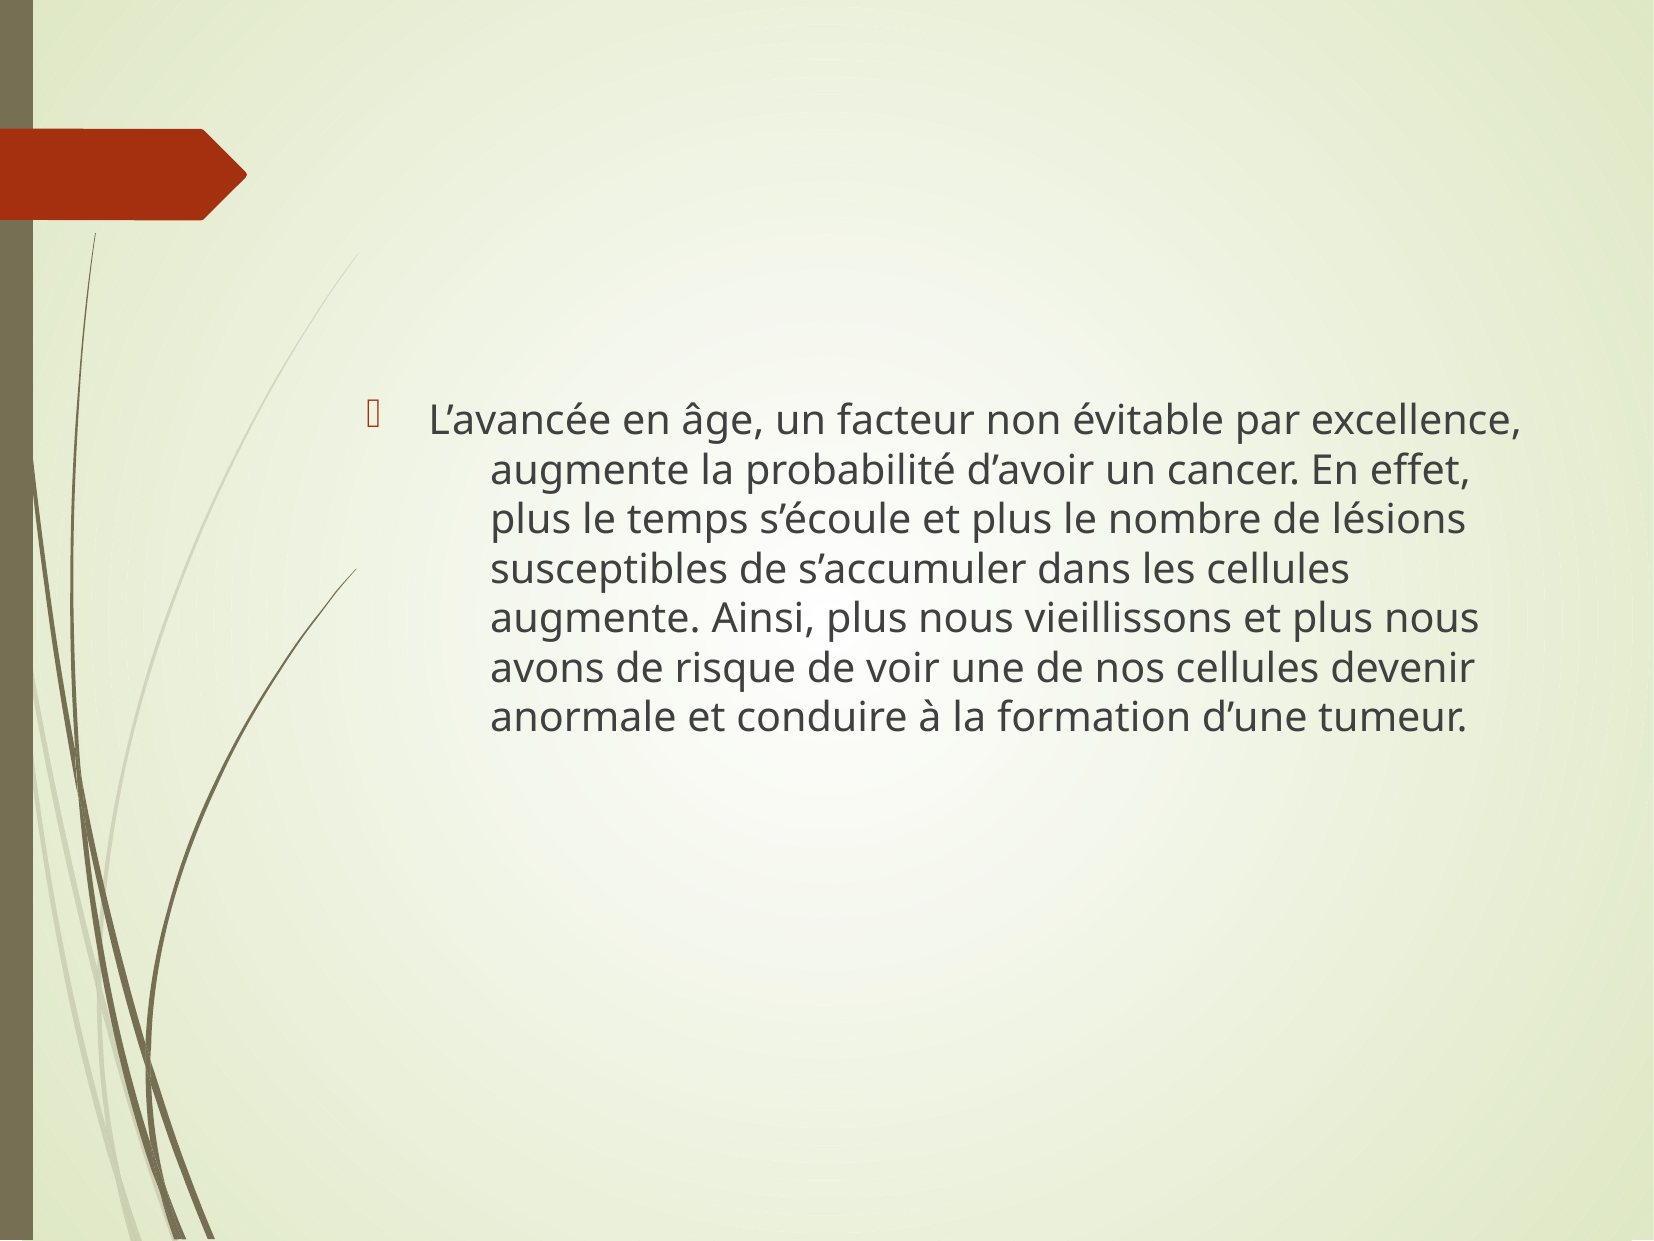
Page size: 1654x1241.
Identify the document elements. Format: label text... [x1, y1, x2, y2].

list L’avancée en âge, un facteur non évitable par excellence, augmente la probabilité d’avoir un cancer. En effet, plus le temps s’écoule et plus le nombre de lésions susceptibles de s’accumuler dans les cellules augmente. Ainsi, plus nous vieillissons et plus nous avons de risque de voir une de nos cellules devenir anormale et conduire à la formation d’une tumeur. [351, 385, 1544, 1069]
